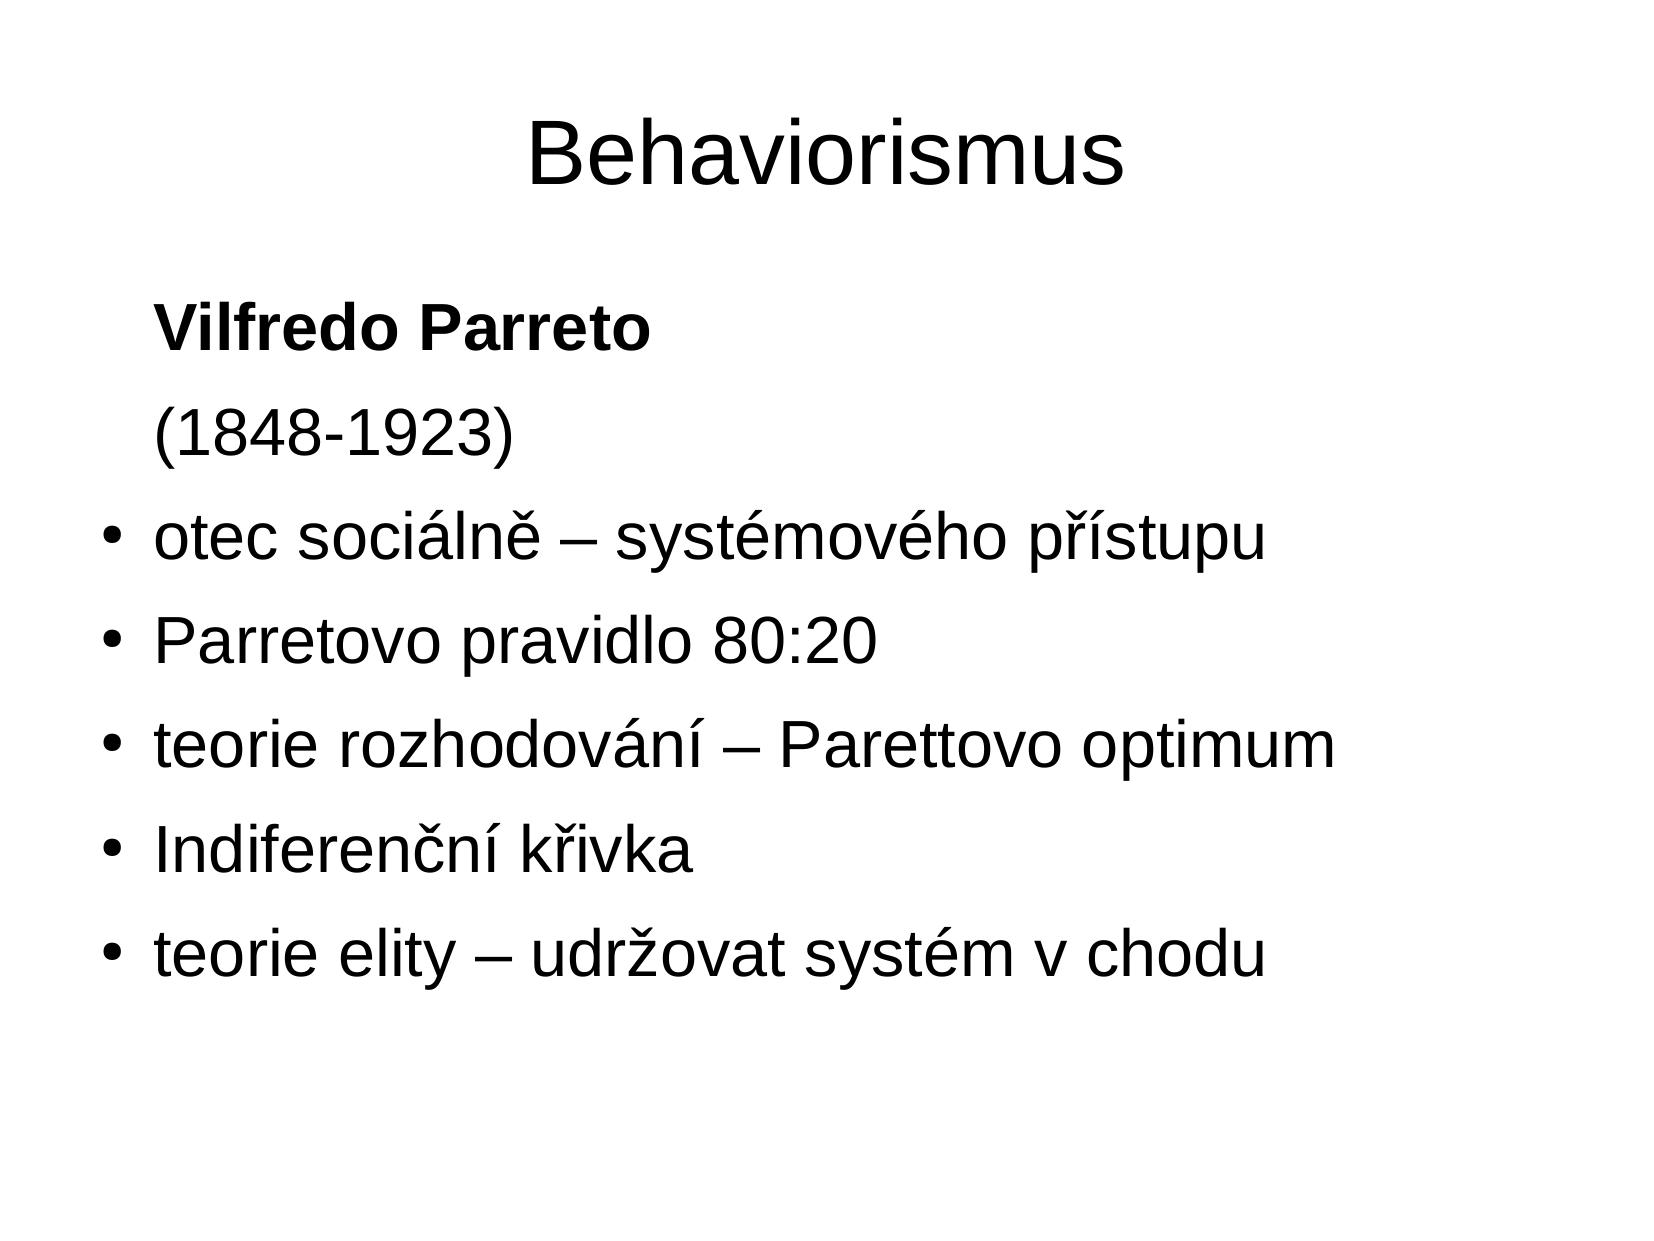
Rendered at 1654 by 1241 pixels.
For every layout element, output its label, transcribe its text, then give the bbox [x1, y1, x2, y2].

title Behaviorismus [82, 49, 1571, 257]
list Vilfredo Parreto (1848-1923) otec sociálně – systémového přístupu Parretovo pravidlo 80:20 teorie rozhodování – Parettovo optimum Indiferenční křivka teorie elity – udržovat systém v chodu [82, 290, 1571, 1010]
